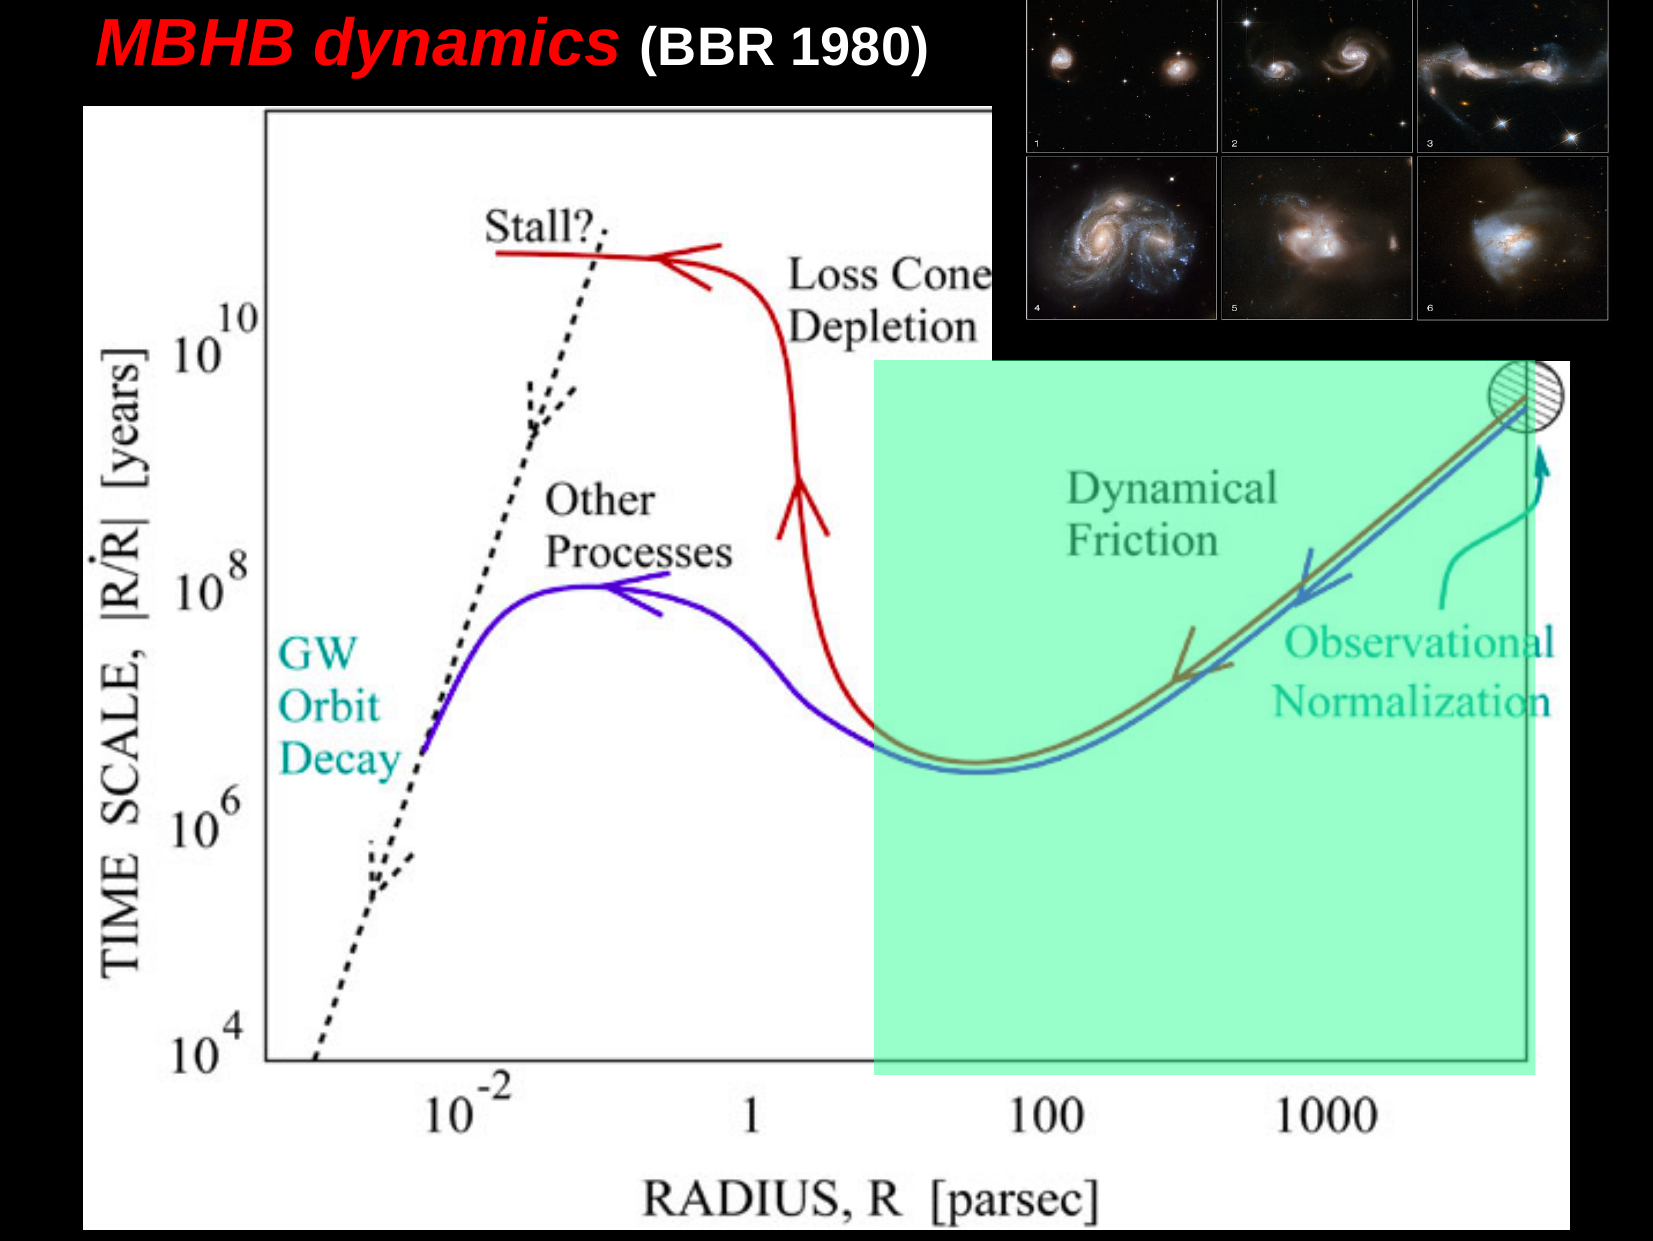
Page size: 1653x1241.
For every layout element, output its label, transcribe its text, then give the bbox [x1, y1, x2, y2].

text_box [874, 360, 1536, 1075]
text_box MBHB dynamics (BBR 1980) [60, 12, 945, 80]
picture [83, 0, 1638, 1230]
